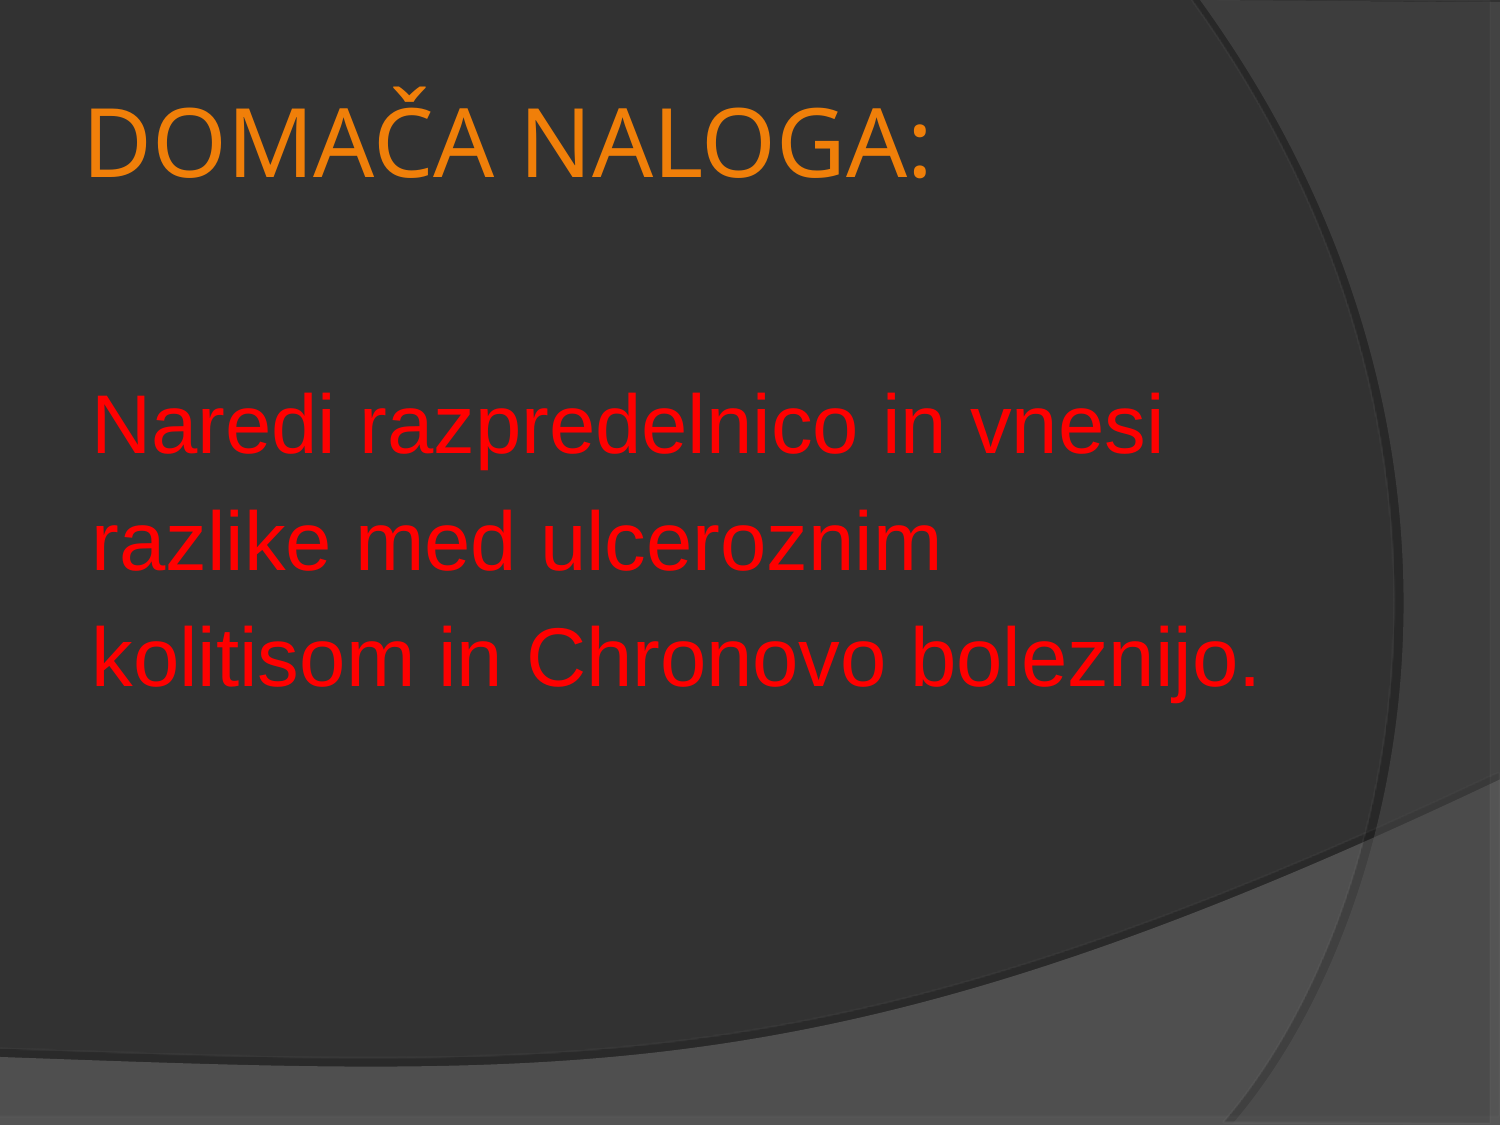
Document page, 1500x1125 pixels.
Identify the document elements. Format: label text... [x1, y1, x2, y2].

title DOMAČA NALOGA: [75, 45, 1300, 233]
list Naredi razpredelnico in vnesi razlike med ulceroznim kolitisom in Chronovo boleznijo. [70, 246, 1296, 989]
